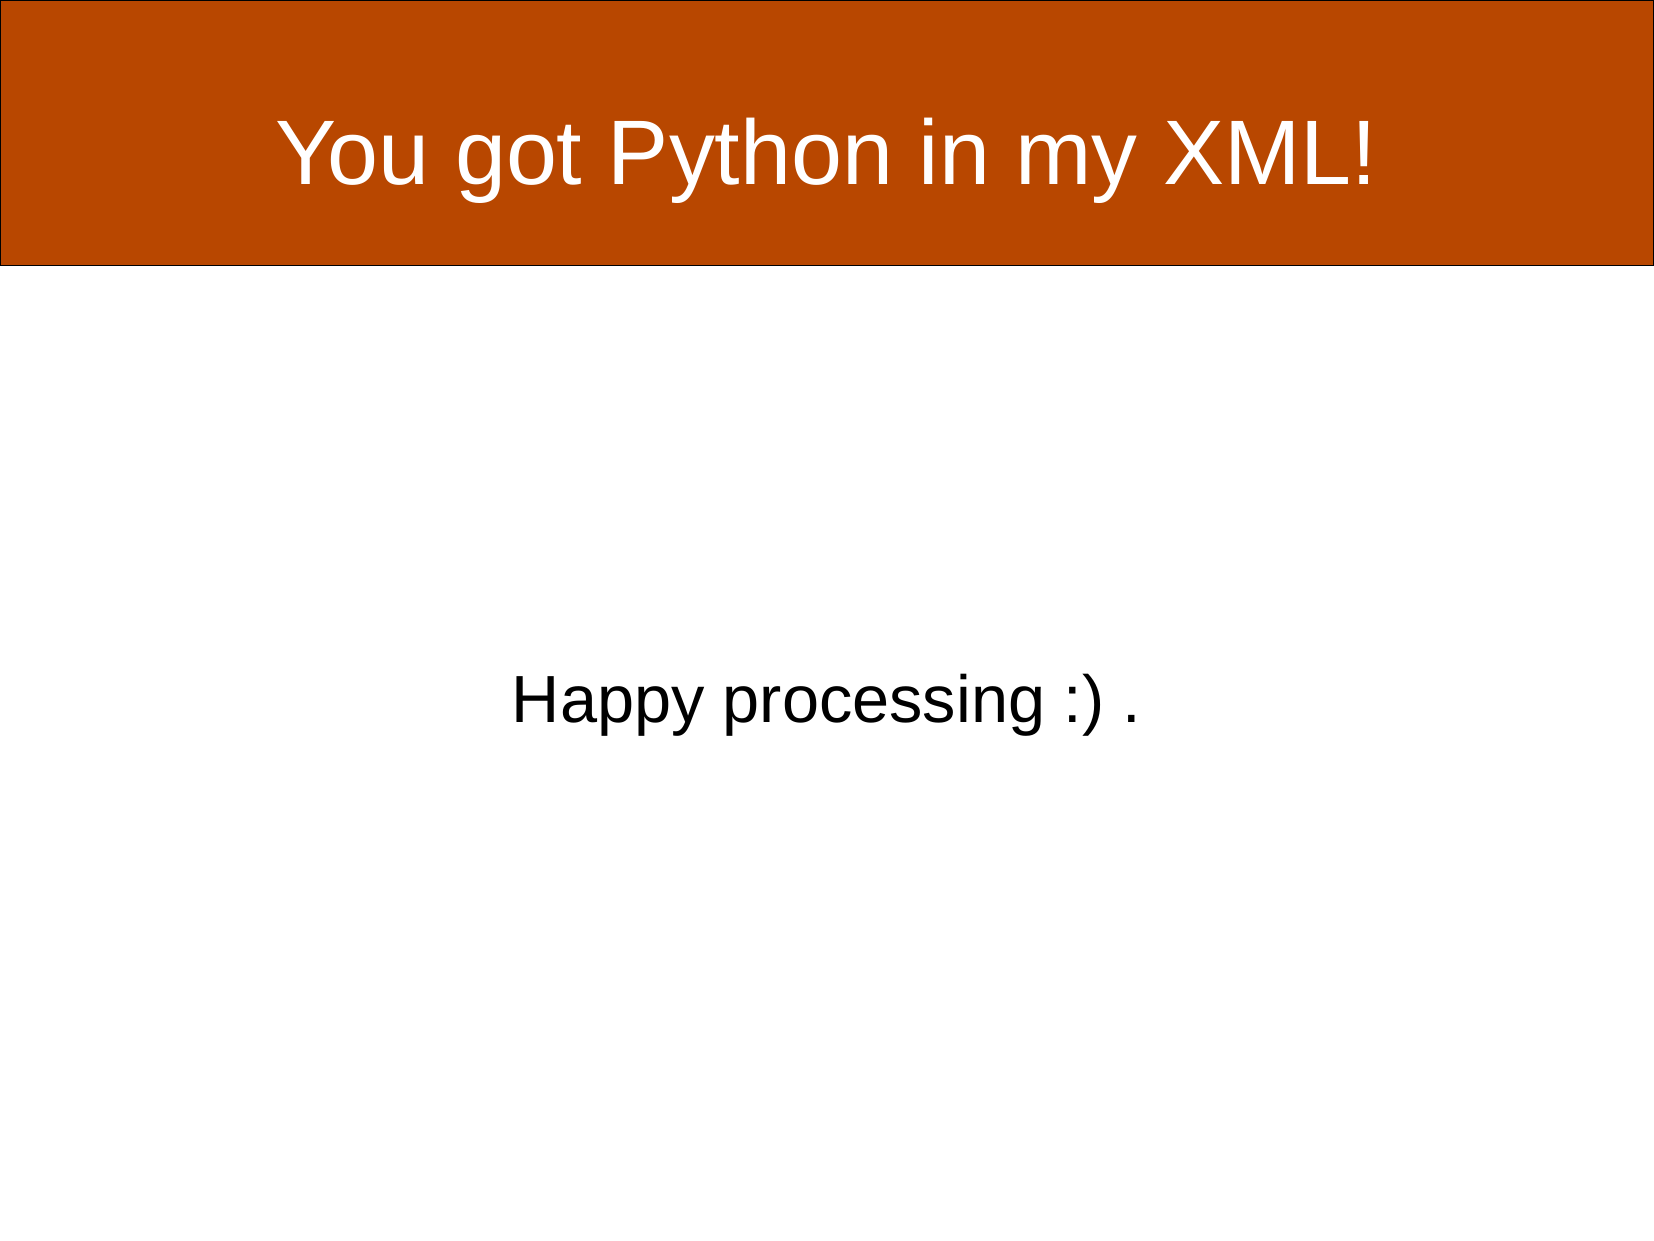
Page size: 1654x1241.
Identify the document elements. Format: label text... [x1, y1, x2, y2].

title You got Python in my XML! [82, 56, 1571, 250]
subtitle Happy processing :) . [82, 297, 1571, 1102]
